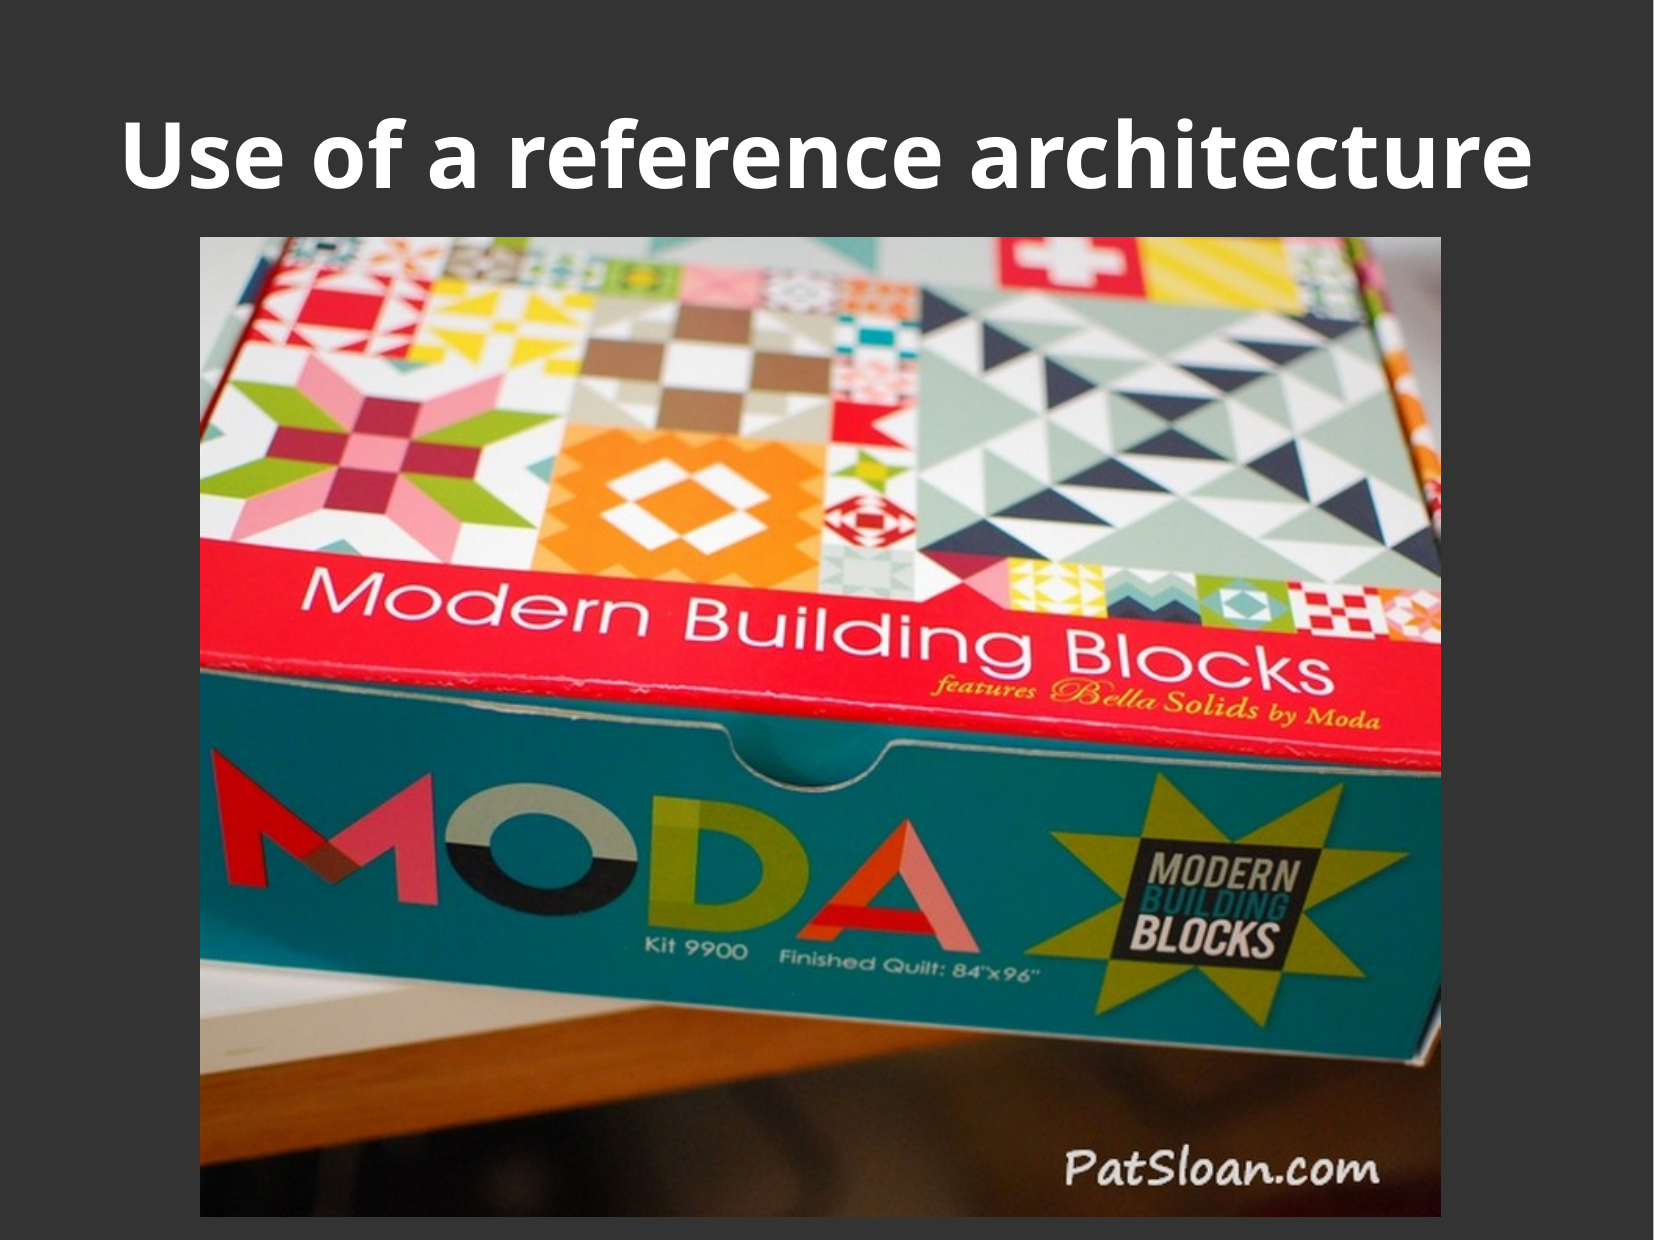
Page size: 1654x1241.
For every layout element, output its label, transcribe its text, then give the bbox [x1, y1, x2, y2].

picture [200, 237, 1441, 1217]
title Use of a reference architecture [82, 49, 1571, 257]
